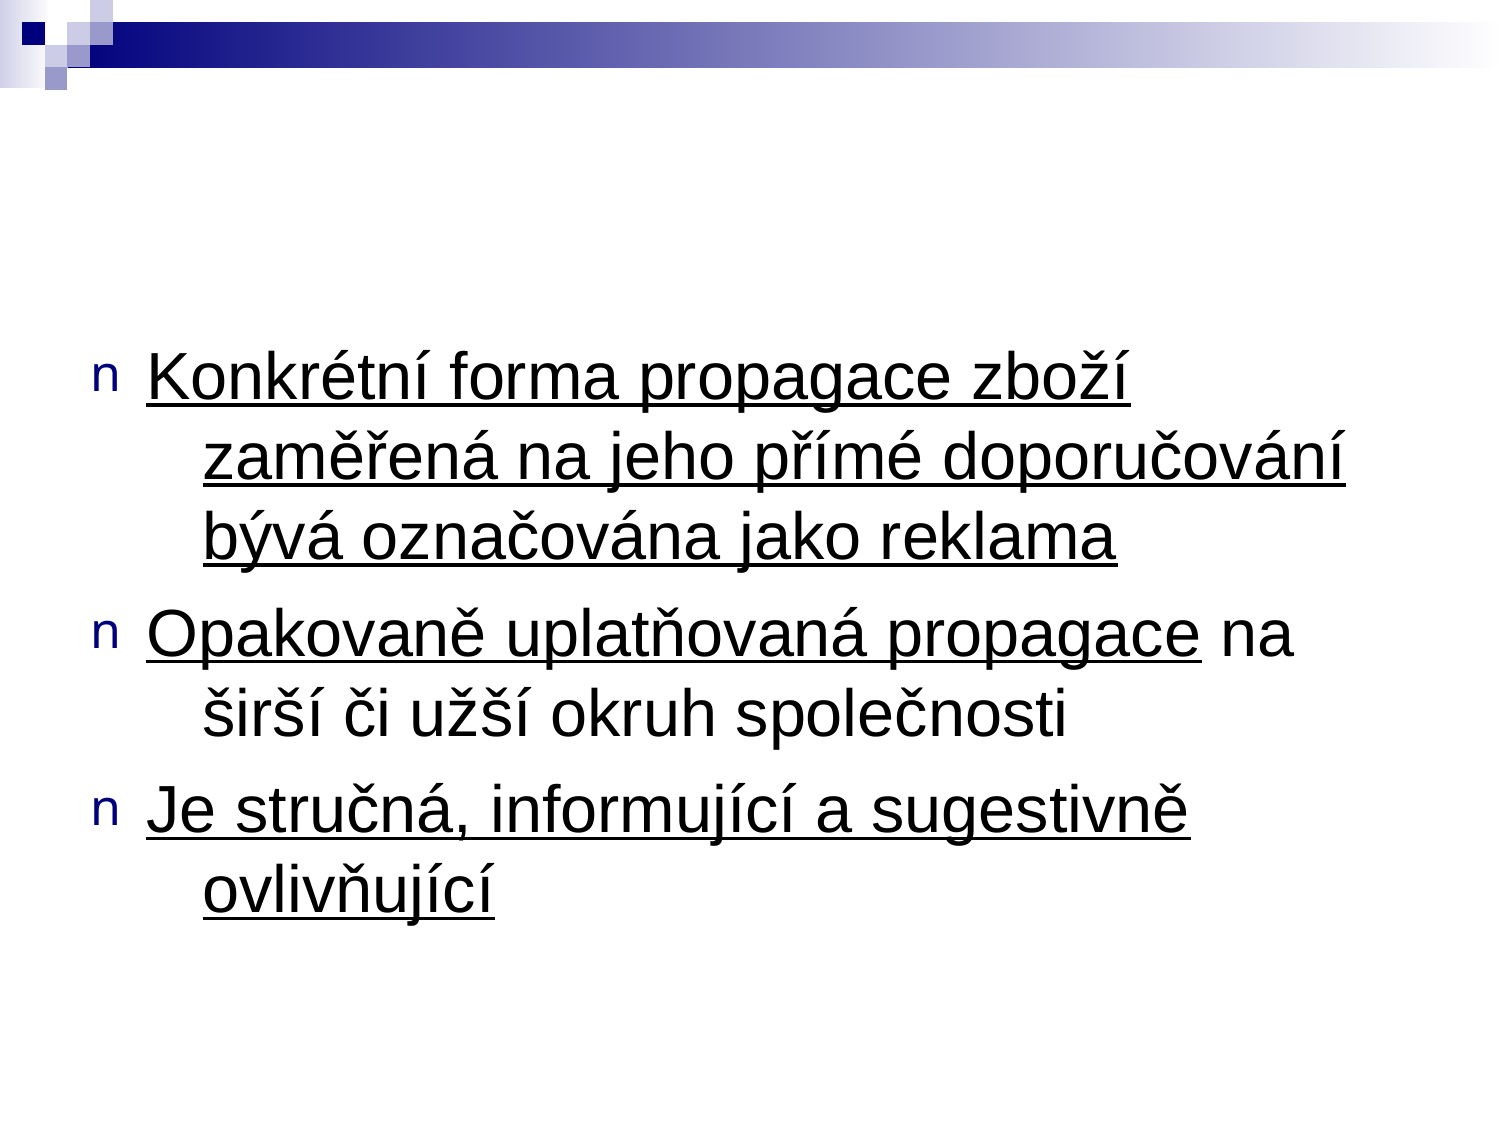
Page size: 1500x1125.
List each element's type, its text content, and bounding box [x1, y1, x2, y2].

list Konkrétní forma propagace zboží zaměřená na jeho přímé doporučování bývá označována jako reklama Opakovaně uplatňovaná propagace na širší či užší okruh společnosti Je stručná, informující a sugestivně ovlivňující [75, 324, 1426, 963]
